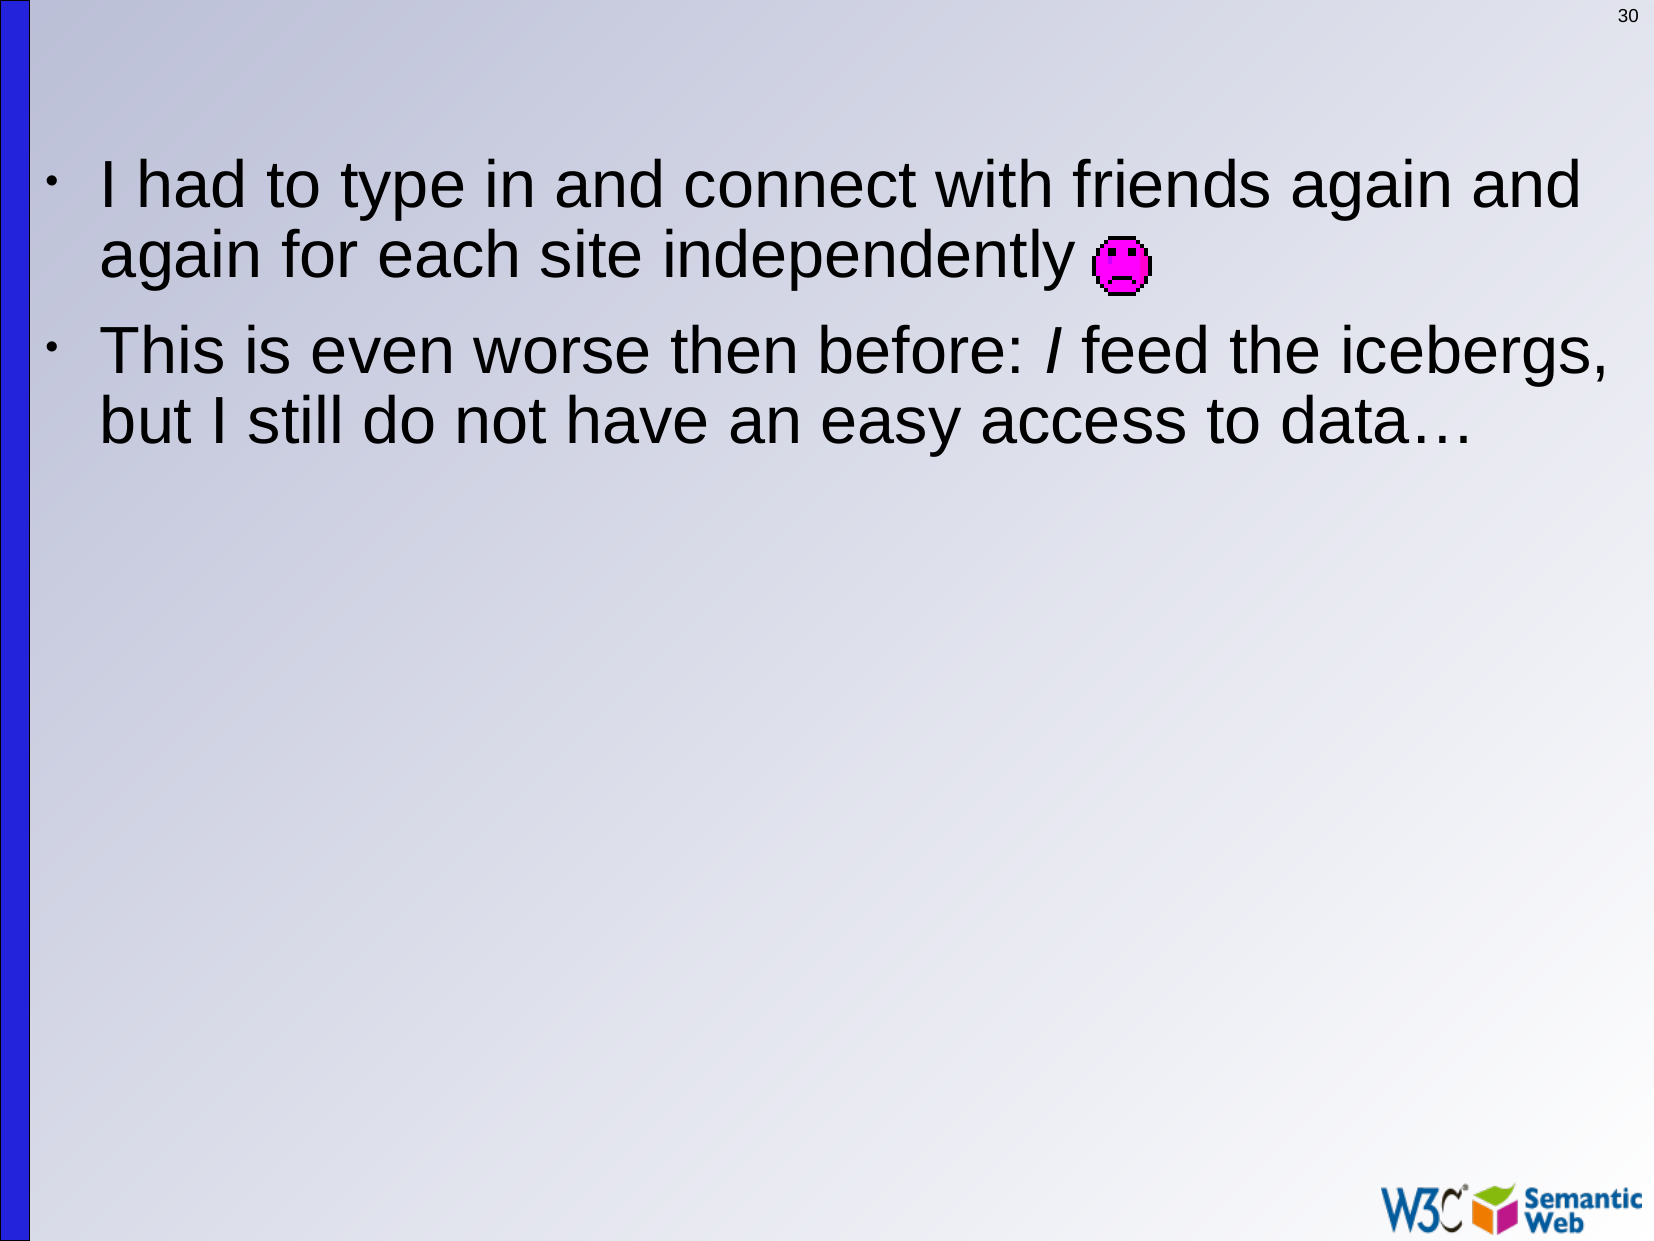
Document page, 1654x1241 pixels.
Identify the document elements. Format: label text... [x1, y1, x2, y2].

picture [1381, 1181, 1642, 1235]
picture [1092, 236, 1152, 296]
list I had to type in and connect with friends again and again for each site independently This is even worse then before: I feed the icebergs, but I still do not have an easy access to data… [29, 147, 1624, 1134]
